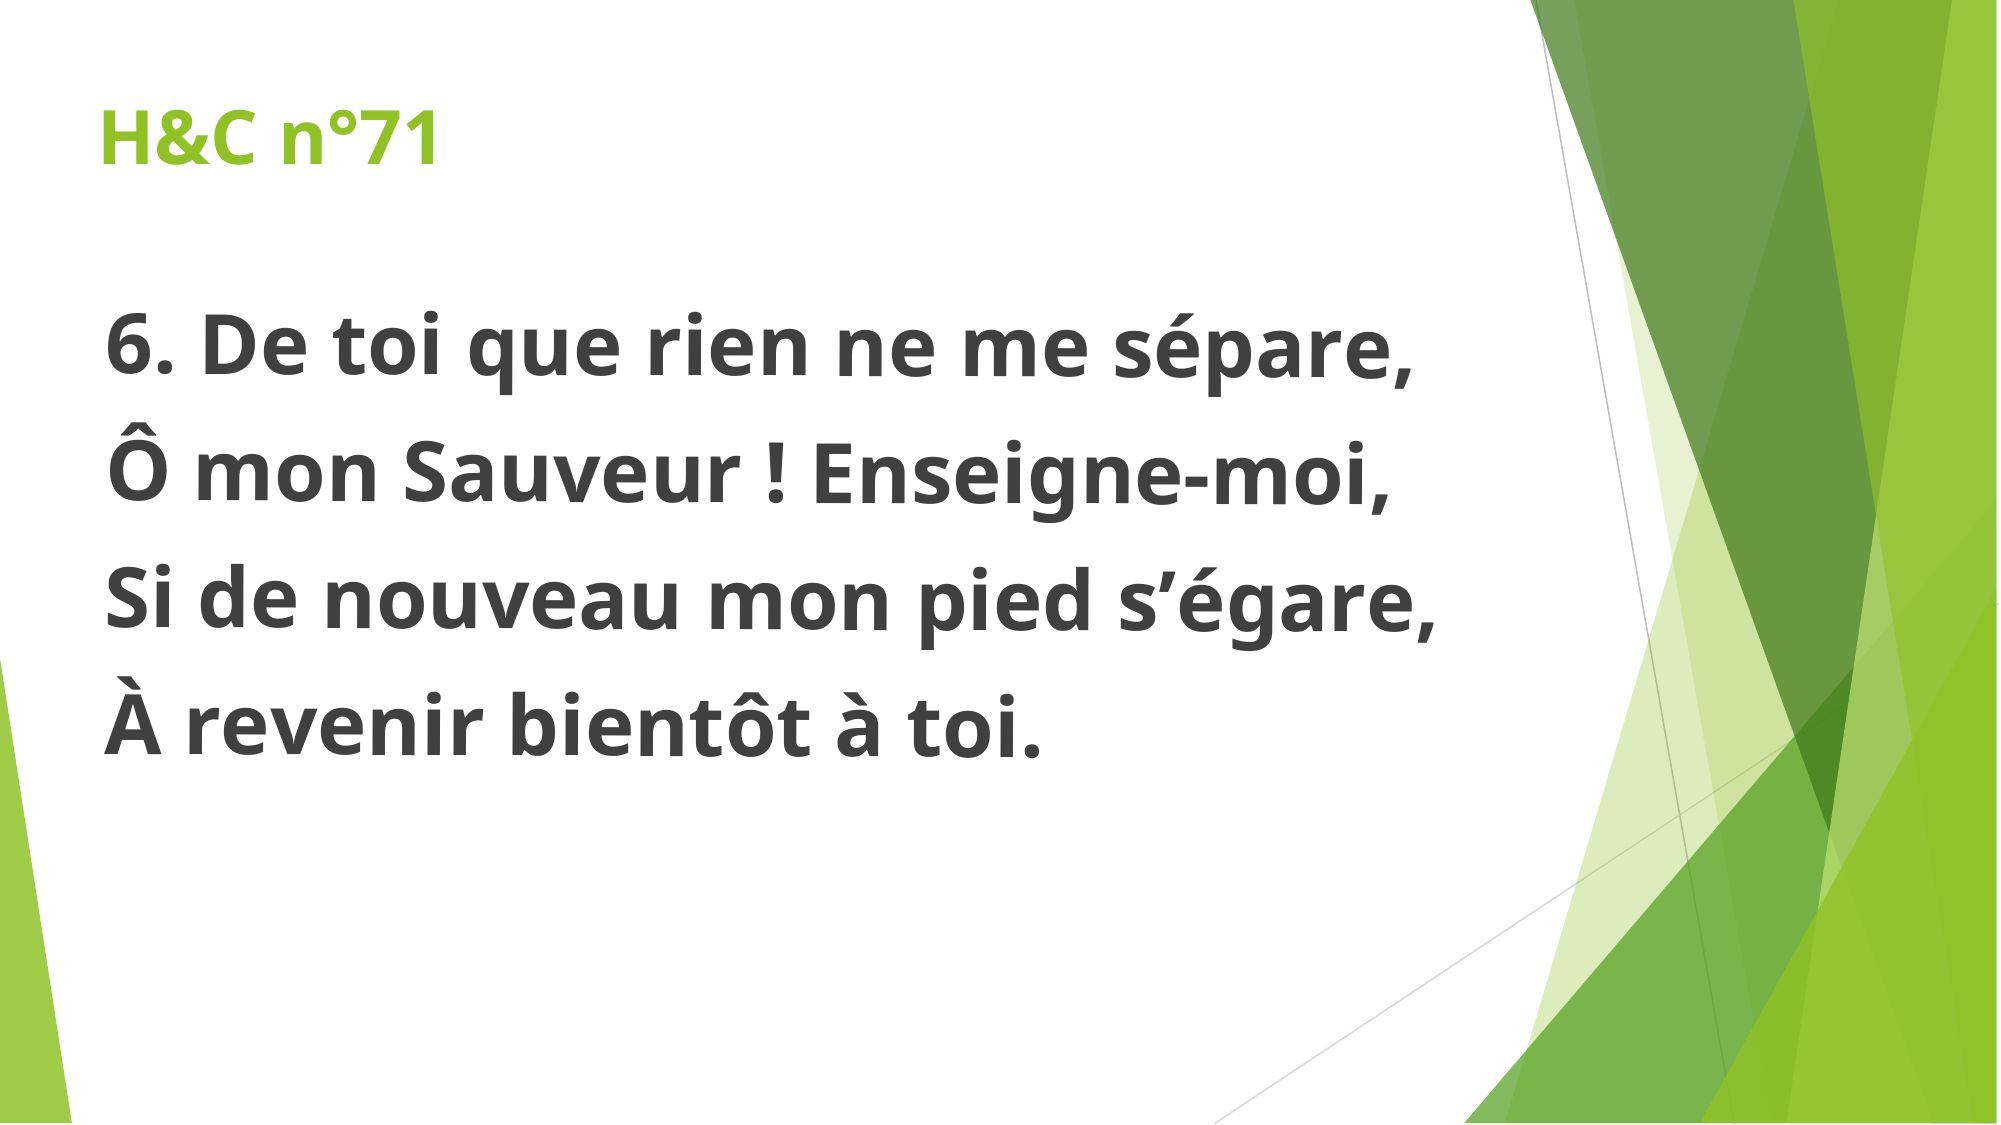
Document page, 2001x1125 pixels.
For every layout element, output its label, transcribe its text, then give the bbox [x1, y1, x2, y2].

text_box 6. De toi que rien ne me sépare, Ô mon Sauveur ! Enseigne-moi, Si de nouveau mon pied s’égare, À revenir bientôt à toi. [88, 267, 1958, 1086]
text_box H&C n°71 [82, 82, 496, 189]
